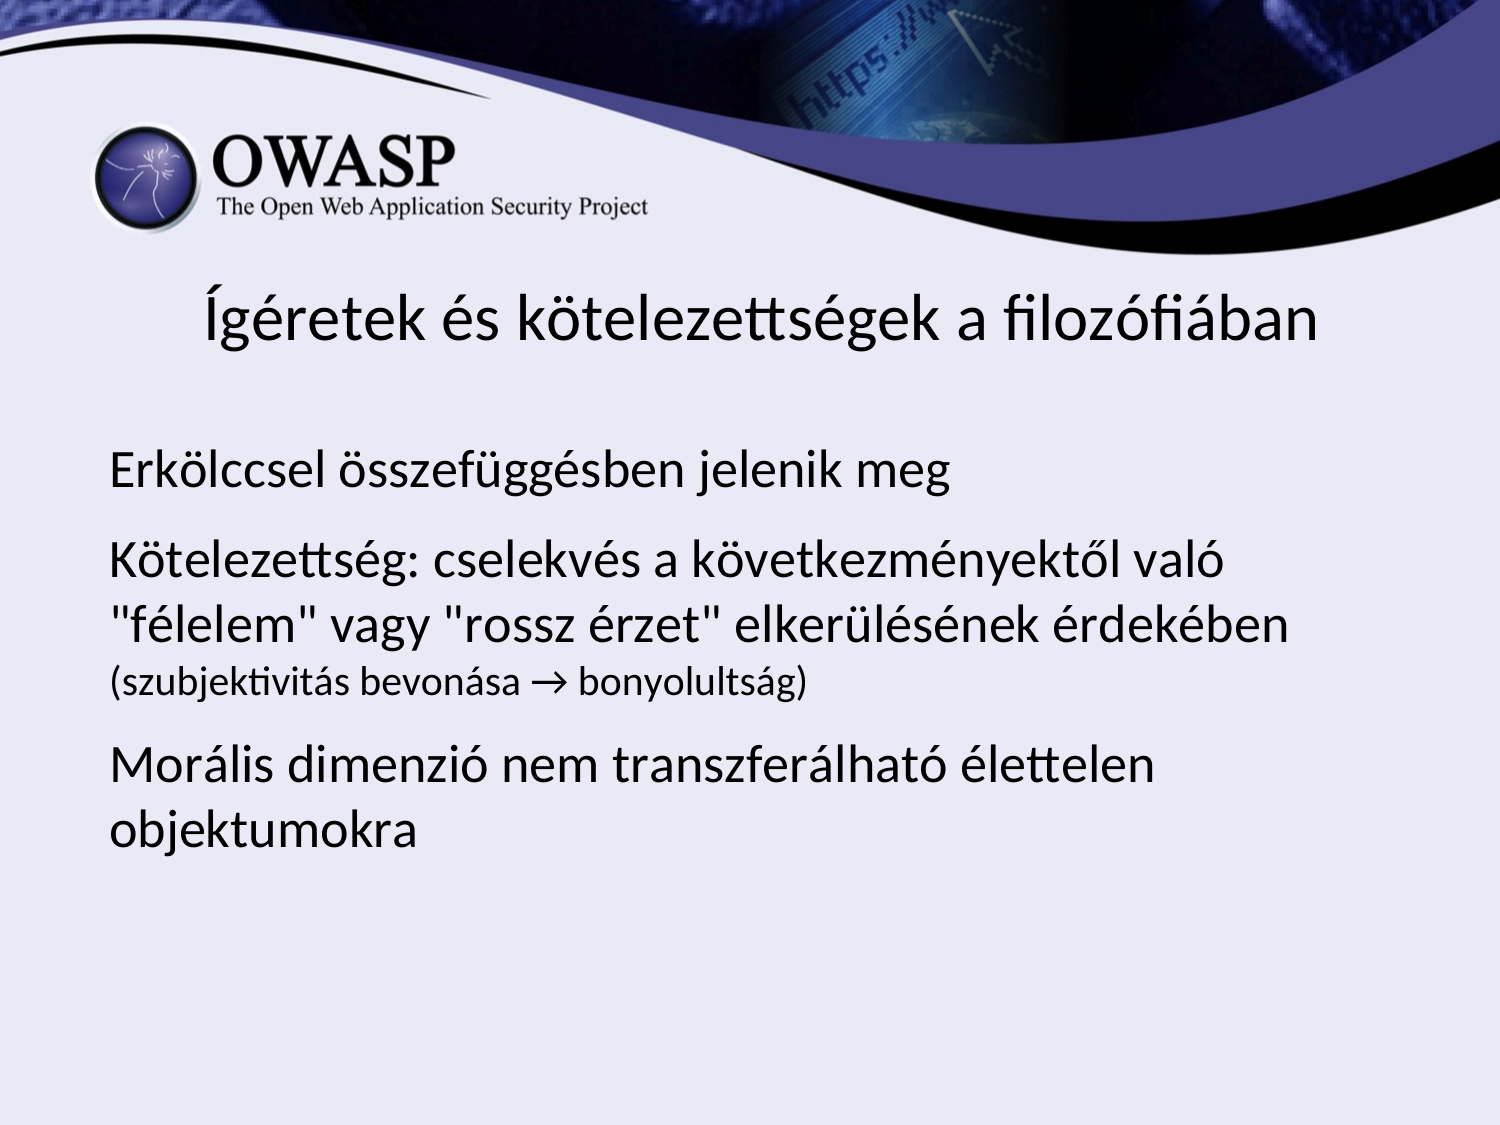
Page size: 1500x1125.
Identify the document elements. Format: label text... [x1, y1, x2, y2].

text_box Ígéretek és kötelezettségek a filozófiában Erkölccsel összefüggésben jelenik meg Kötelezettség: cselekvés a következményektől való "félelem" vagy "rossz érzet" elkerülésének érdekében (szubjektivitás bevonása → bonyolultság) Morális dimenzió nem transzferálható élettelen objektumokra [94, 266, 1430, 961]
picture [0, 0, 1500, 1125]
